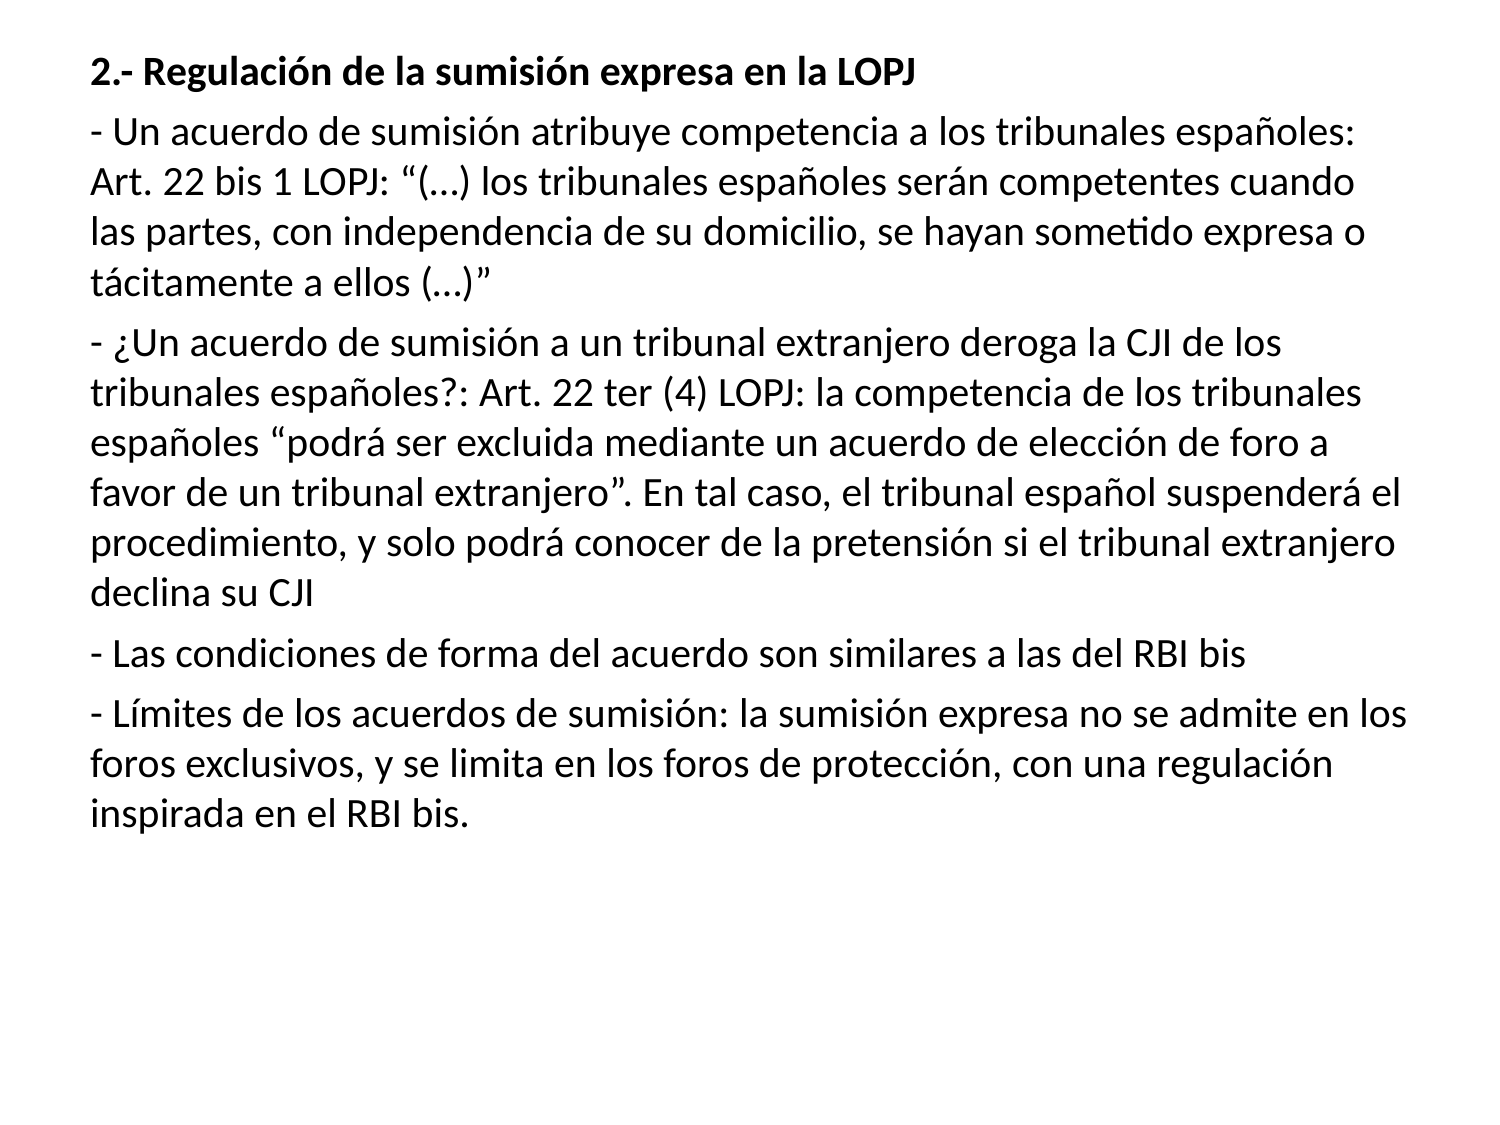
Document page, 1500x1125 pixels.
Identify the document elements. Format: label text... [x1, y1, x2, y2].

list 2.- Regulación de la sumisión expresa en la LOPJ - Un acuerdo de sumisión atribuye competencia a los tribunales españoles: Art. 22 bis 1 LOPJ: “(…) los tribunales españoles serán competentes cuando las partes, con independencia de su domicilio, se hayan sometido expresa o tácitamente a ellos (…)” - ¿Un acuerdo de sumisión a un tribunal extranjero deroga la CJI de los tribunales españoles?: Art. 22 ter (4) LOPJ: la competencia de los tribunales españoles “podrá ser excluida mediante un acuerdo de elección de foro a favor de un tribunal extranjero”. En tal caso, el tribunal español suspenderá el procedimiento, y solo podrá conocer de la pretensión si el tribunal extranjero declina su CJI - Las condiciones de forma del acuerdo son similares a las del RBI bis - Límites de los acuerdos de sumisión: la sumisión expresa no se admite en los foros exclusivos, y se limita en los foros de protección, con una regulación inspirada en el RBI bis. [75, 36, 1426, 1025]
